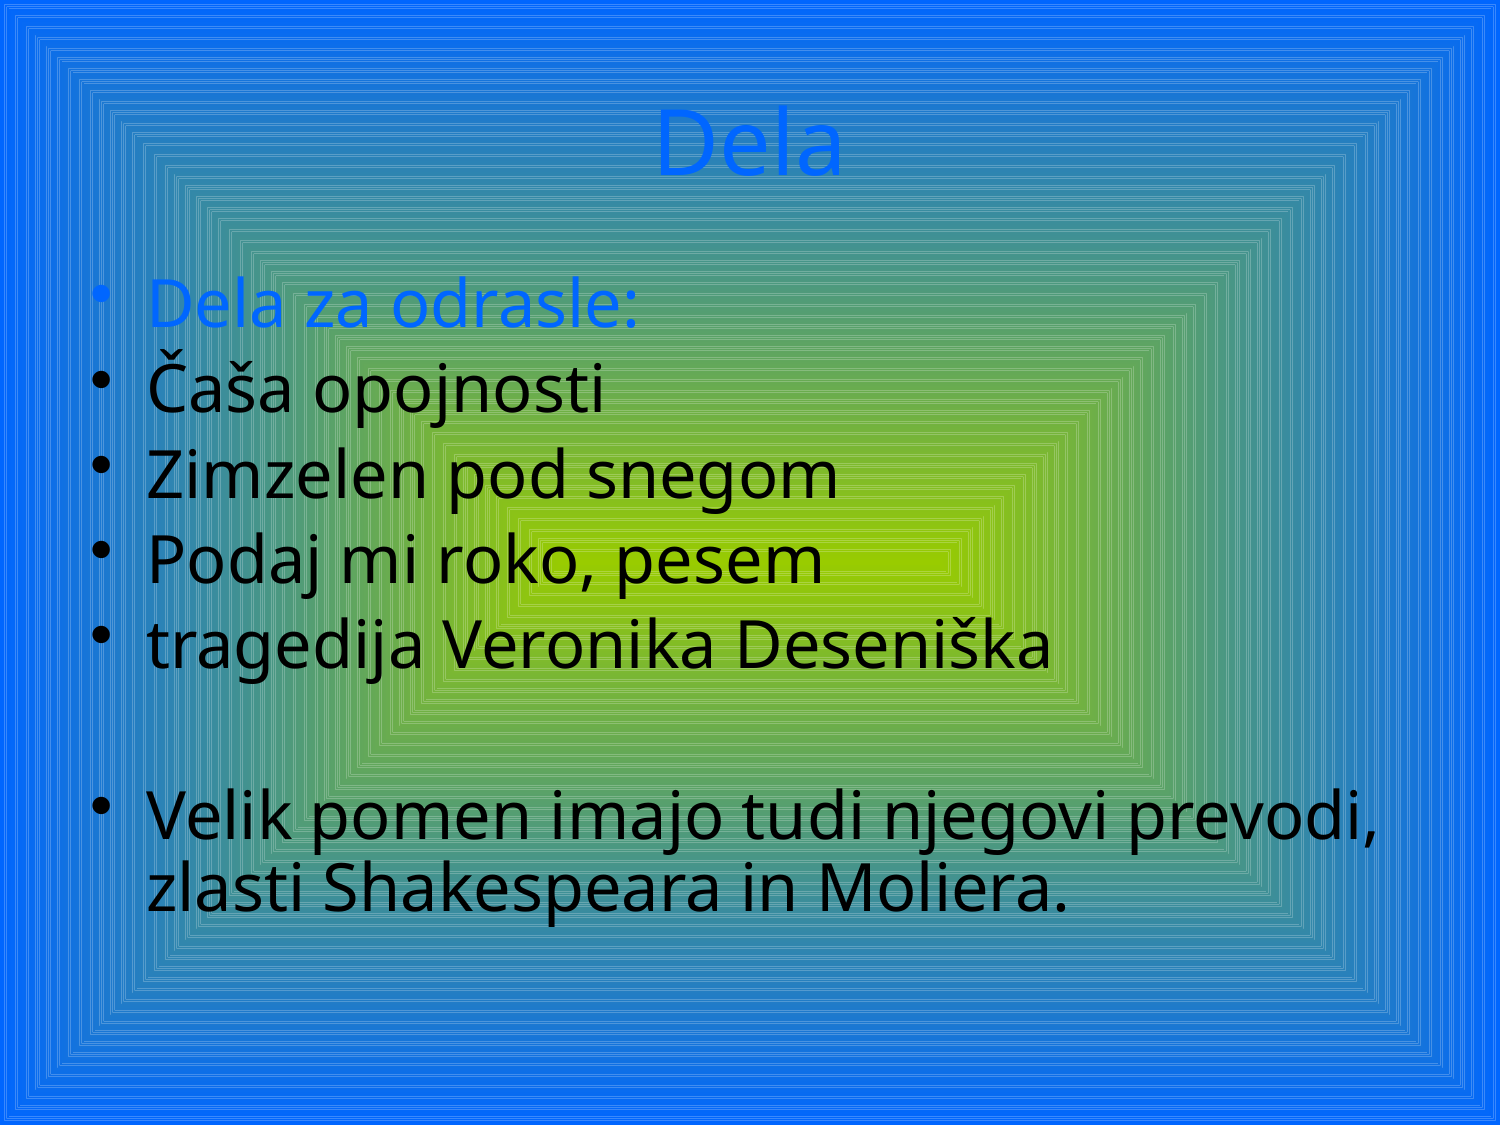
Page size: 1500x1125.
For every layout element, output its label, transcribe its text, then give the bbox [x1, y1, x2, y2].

title Dela [75, 45, 1425, 233]
list Dela za odrasle: Čaša opojnosti Zimzelen pod snegom Podaj mi roko, pesem tragedija Veronika Deseniška Velik pomen imajo tudi njegovi prevodi, zlasti Shakespeara in Moliera. [75, 262, 1425, 1005]
